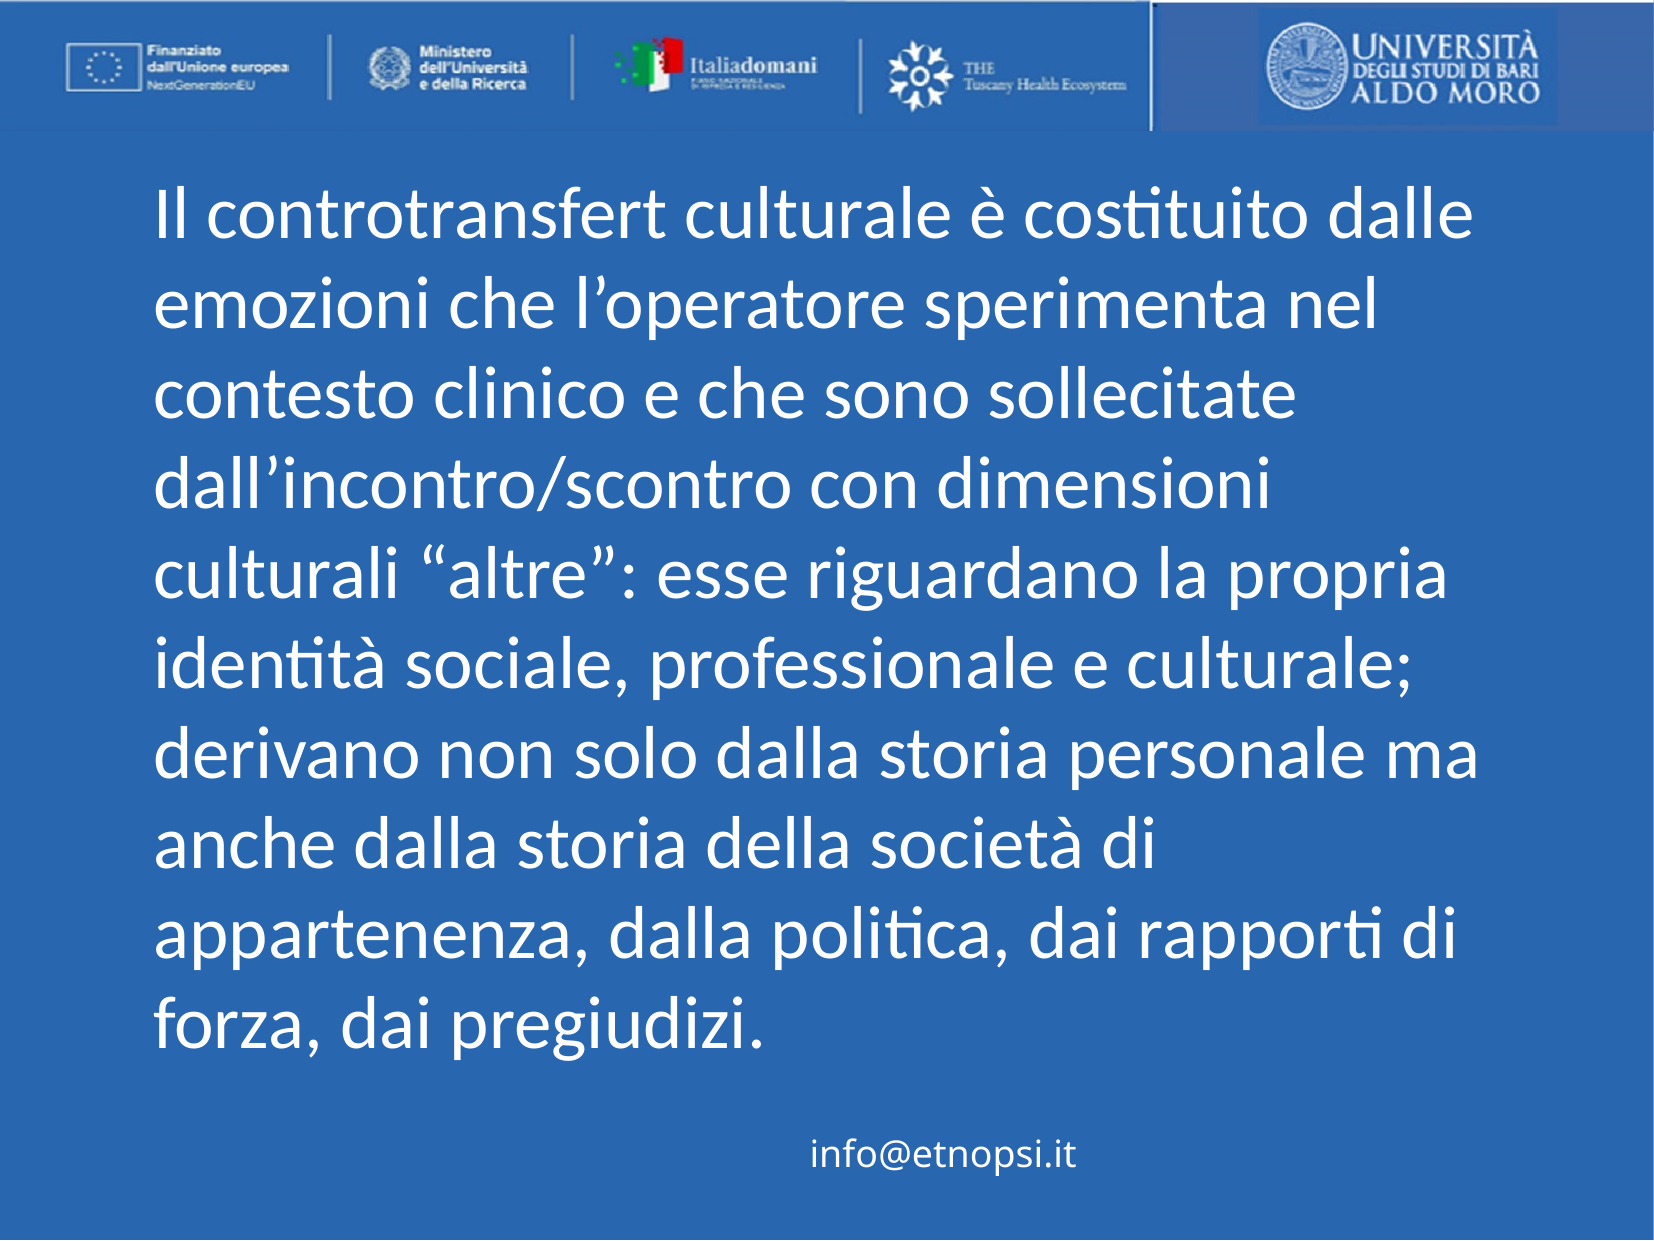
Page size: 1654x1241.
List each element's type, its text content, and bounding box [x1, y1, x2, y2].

picture [0, 0, 1654, 132]
subtitle Il controtransfert culturale è costituito dalle emozioni che l’operatore sperimenta nel contesto clinico e che sono sollecitate dall’incontro/scontro con dimensioni culturali “altre”: esse riguardano la propria identità sociale, professionale e culturale; derivano non solo dalla storia personale ma anche dalla storia della società di appartenenza, dalla politica, dai rapporti di forza, dai pregiudizi. info@etnopsi.it [138, 155, 1516, 899]
